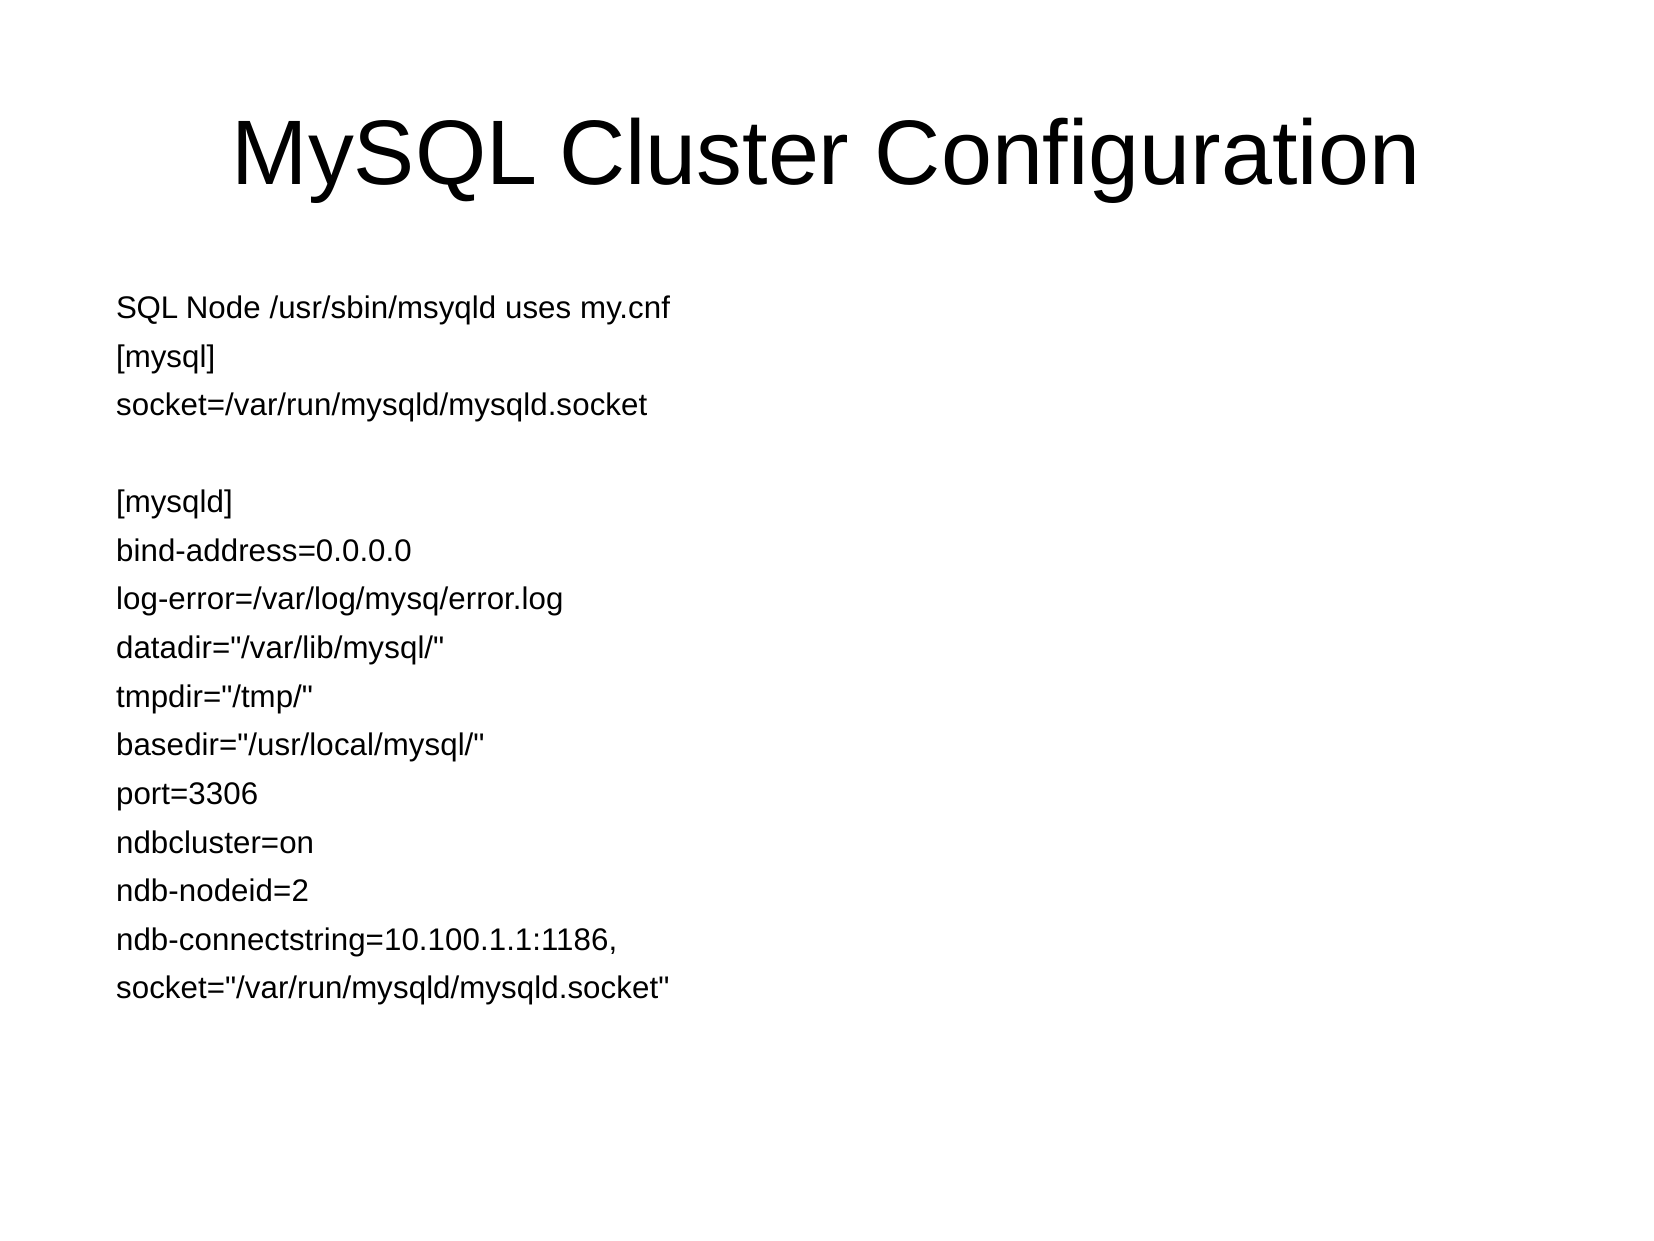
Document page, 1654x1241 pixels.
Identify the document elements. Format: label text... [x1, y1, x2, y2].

title MySQL Cluster Configuration [82, 49, 1571, 257]
list SQL Node /usr/sbin/msyqld uses my.cnf [mysql] socket=/var/run/mysqld/mysqld.socket [mysqld] bind-address=0.0.0.0 log-error=/var/log/mysq/error.log datadir="/var/lib/mysql/" tmpdir="/tmp/" basedir="/usr/local/mysql/" port=3306 ndbcluster=on ndb-nodeid=2 ndb-connectstring=10.100.1.1:1186, socket="/var/run/mysqld/mysqld.socket" [82, 290, 1571, 1010]
